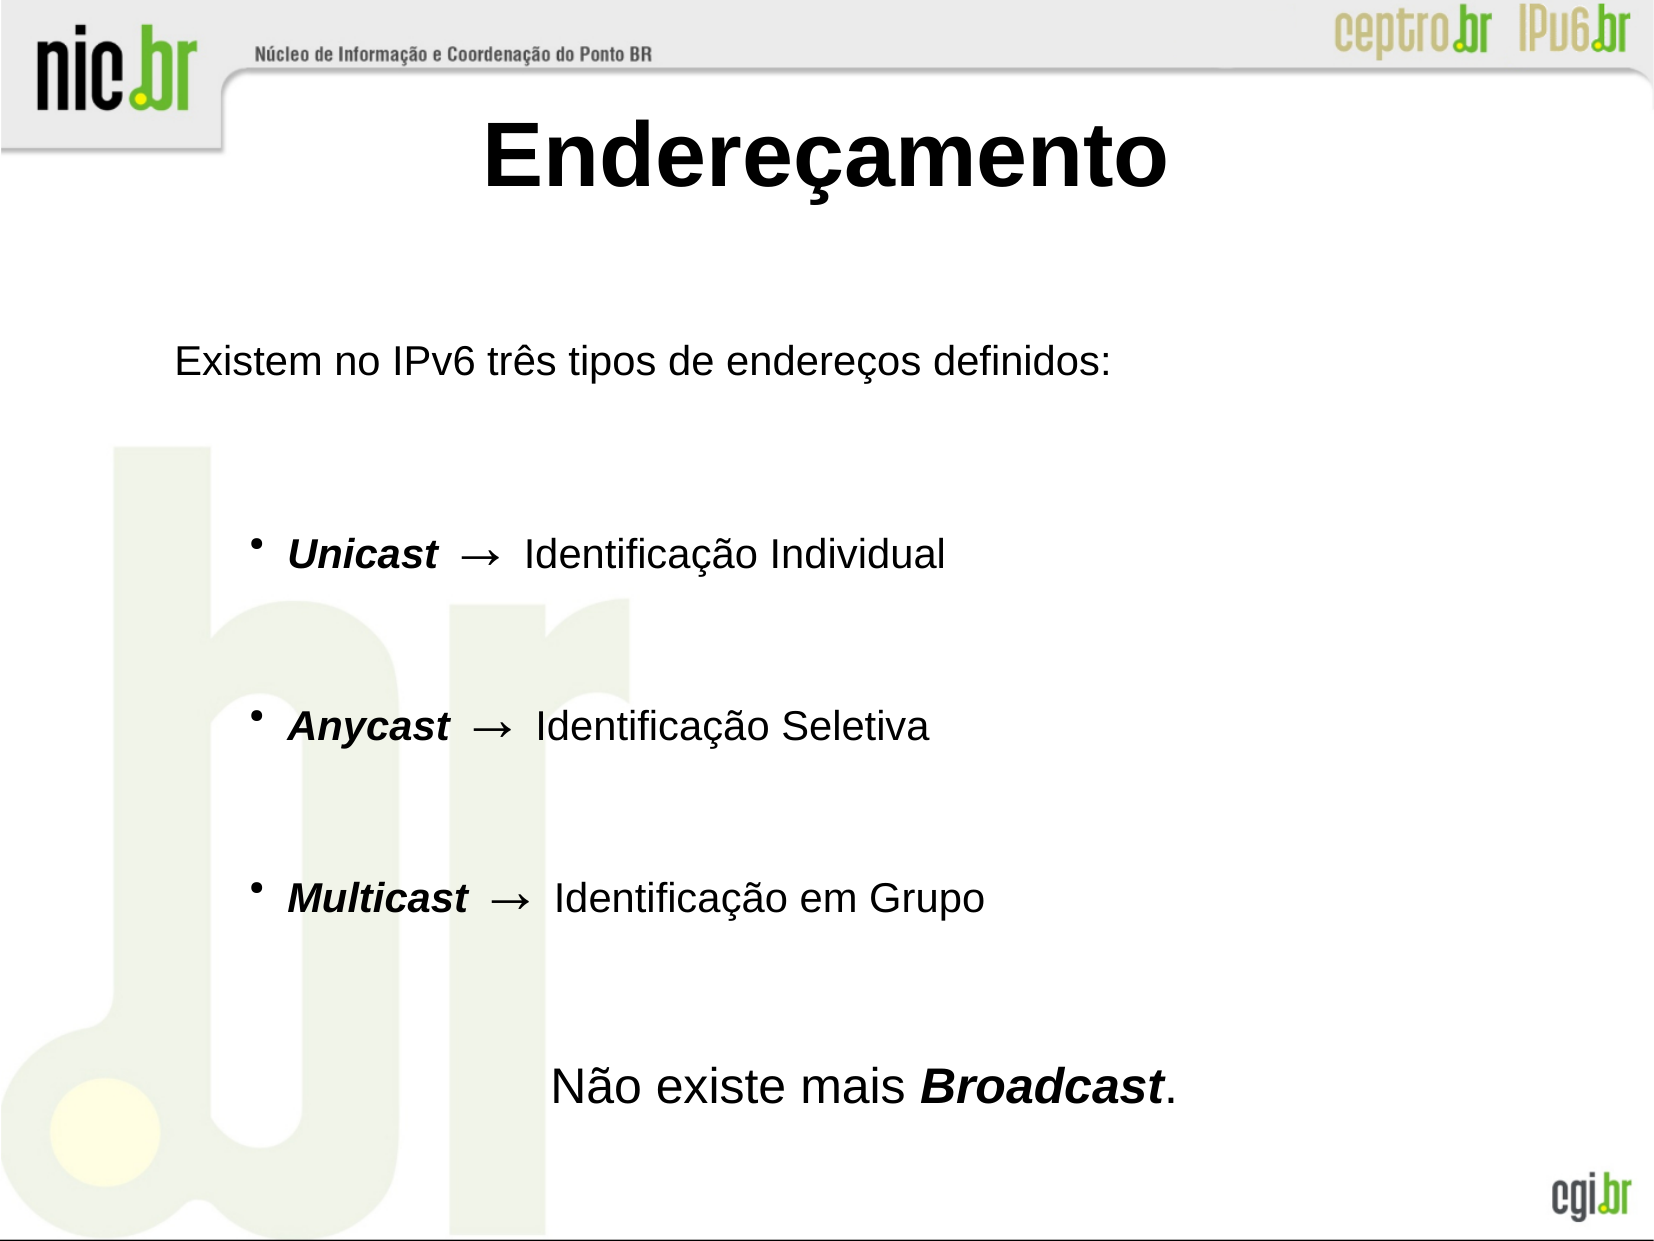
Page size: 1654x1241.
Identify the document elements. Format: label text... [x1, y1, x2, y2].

picture [0, 0, 1654, 1241]
text_box Endereçamento [88, 97, 1565, 215]
text_box Existem no IPv6 três tipos de endereços definidos: Unicast → Identificação Individual Anycast → Identificação Seletiva Multicast → Identificação em Grupo Não existe mais Broadcast. [159, 330, 1494, 384]
